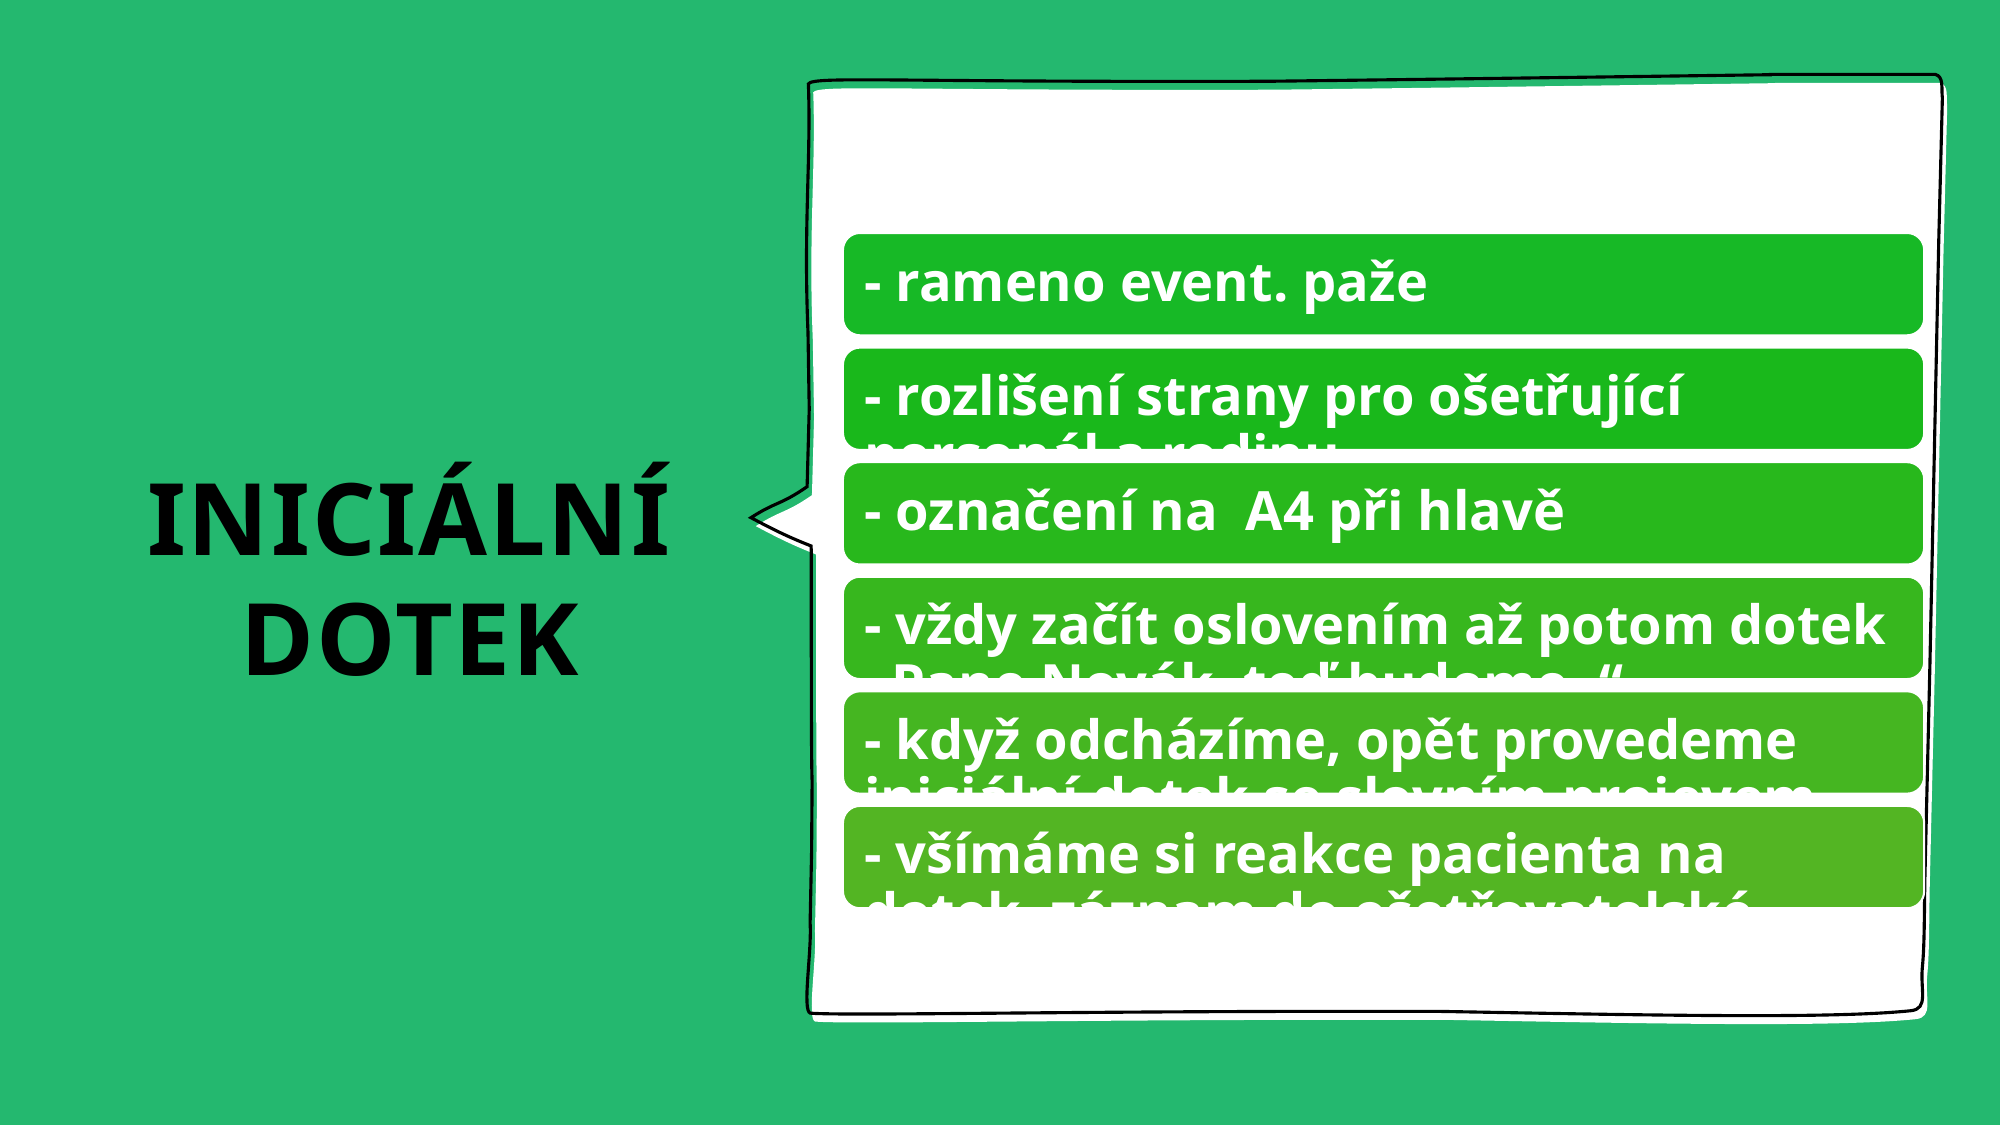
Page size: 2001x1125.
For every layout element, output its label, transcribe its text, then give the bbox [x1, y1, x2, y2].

text_box - rameno event. paže [842, 232, 1925, 336]
text_box [0, 0, 2000, 1125]
text_box - vždy začít oslovením až potom dotek „Pane Novák, teď budeme..“ [842, 576, 1925, 680]
text_box - když odcházíme, opět provedeme iniciální dotek se slovním projevem [842, 691, 1925, 794]
title INICIÁLNÍ DOTEK [118, 261, 702, 890]
text_box - všímáme si reakce pacienta na dotek, záznam do ošetřovatelské dokumentace [842, 805, 1925, 909]
text_box - rozlišení strany pro ošetřující personál a rodinu [842, 347, 1925, 450]
text_box - označení na A4 při hlavě [842, 462, 1925, 565]
